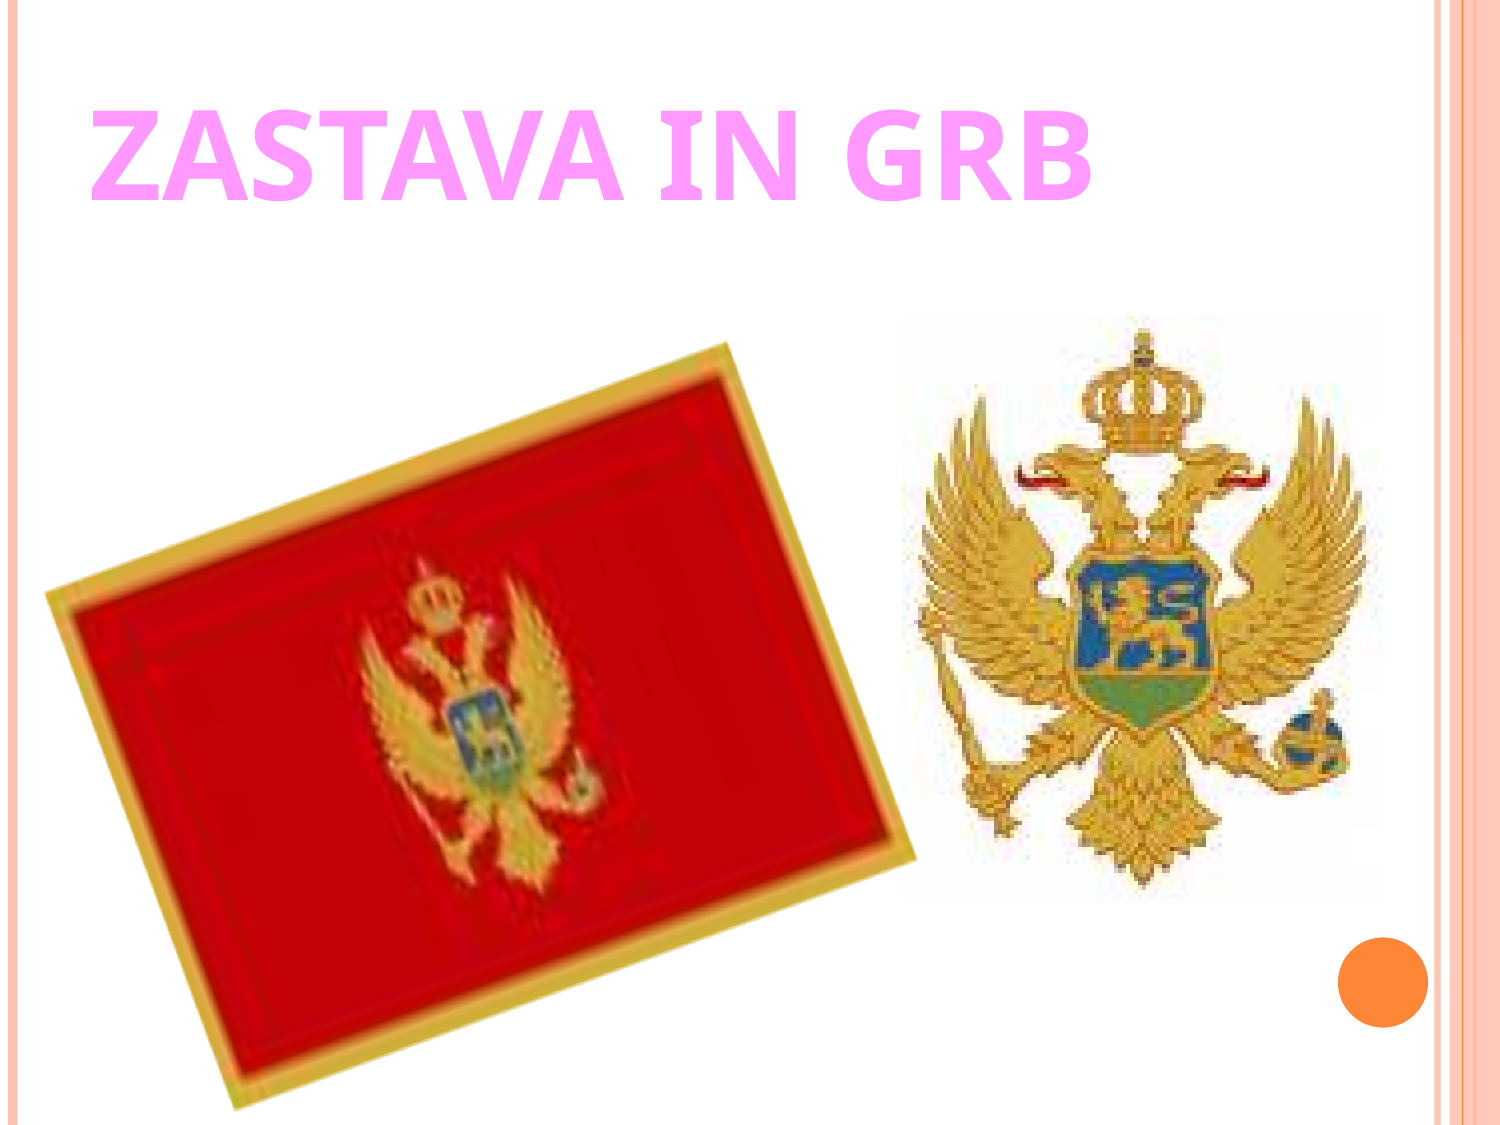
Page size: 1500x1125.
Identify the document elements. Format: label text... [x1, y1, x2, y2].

picture [42, 316, 1383, 1112]
title ZASTAVA IN GRB [75, 45, 1300, 233]
